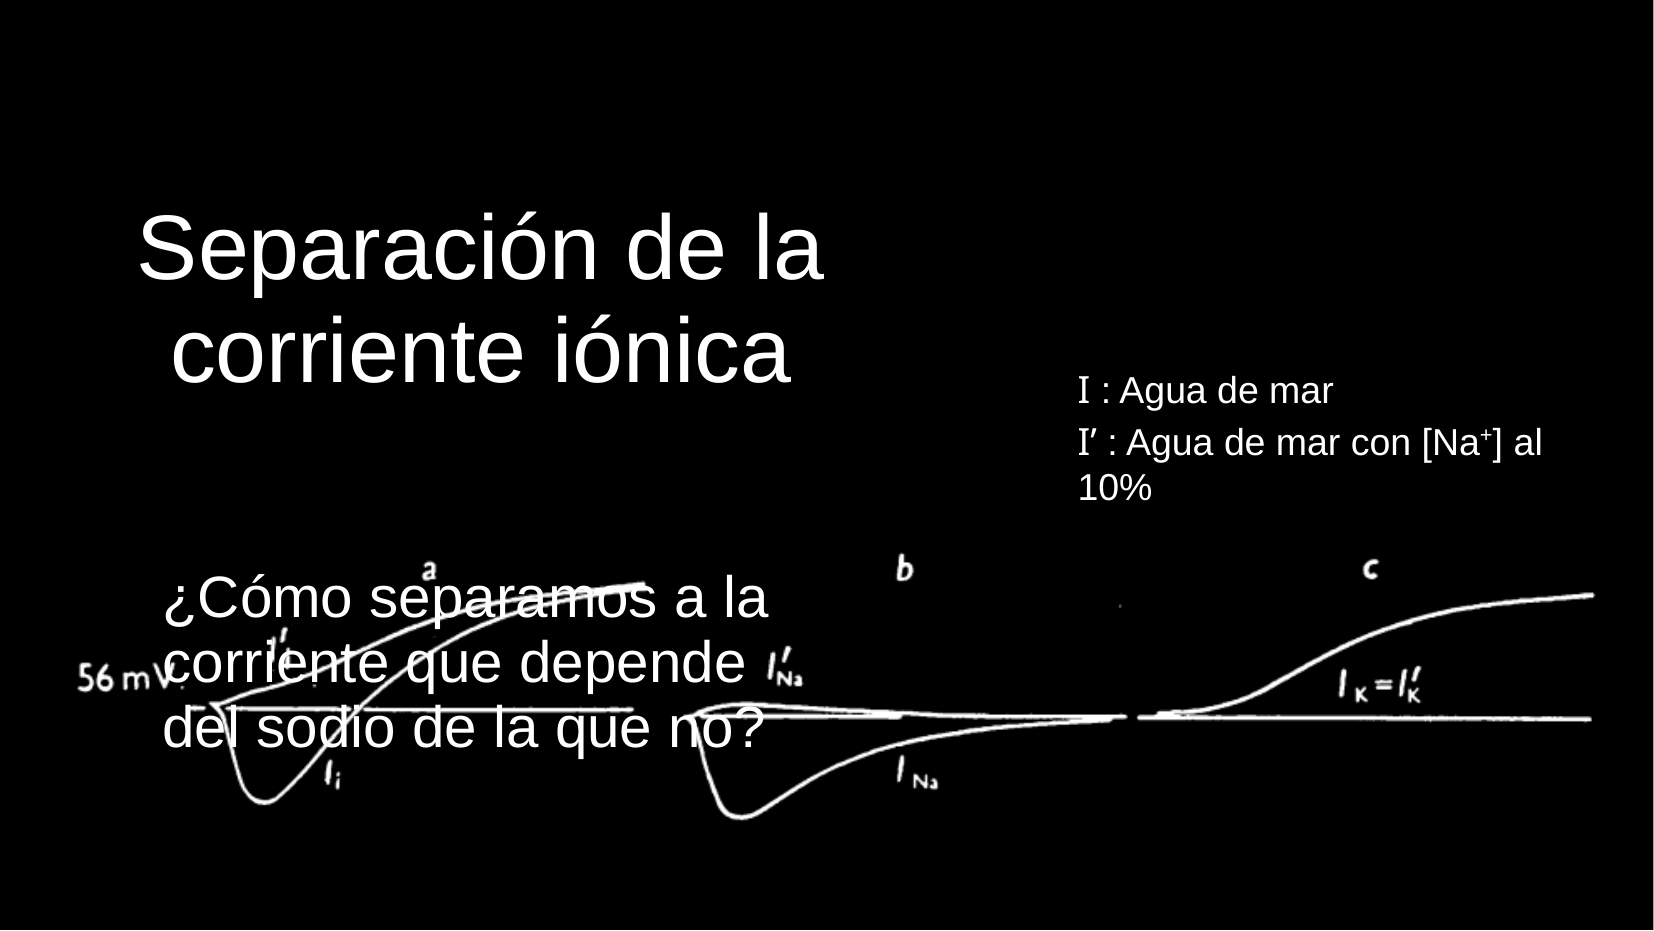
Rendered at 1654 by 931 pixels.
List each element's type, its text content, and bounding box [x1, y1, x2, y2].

picture [26, 531, 1627, 827]
text_box I : Agua de mar I’ : Agua de mar con [Na+] al 10% [1062, 356, 1625, 512]
text_box ¿Cómo separamos a la corriente que depende del sodio de la que no? [147, 557, 798, 768]
title Separación de la corriente iónica [17, 126, 945, 473]
